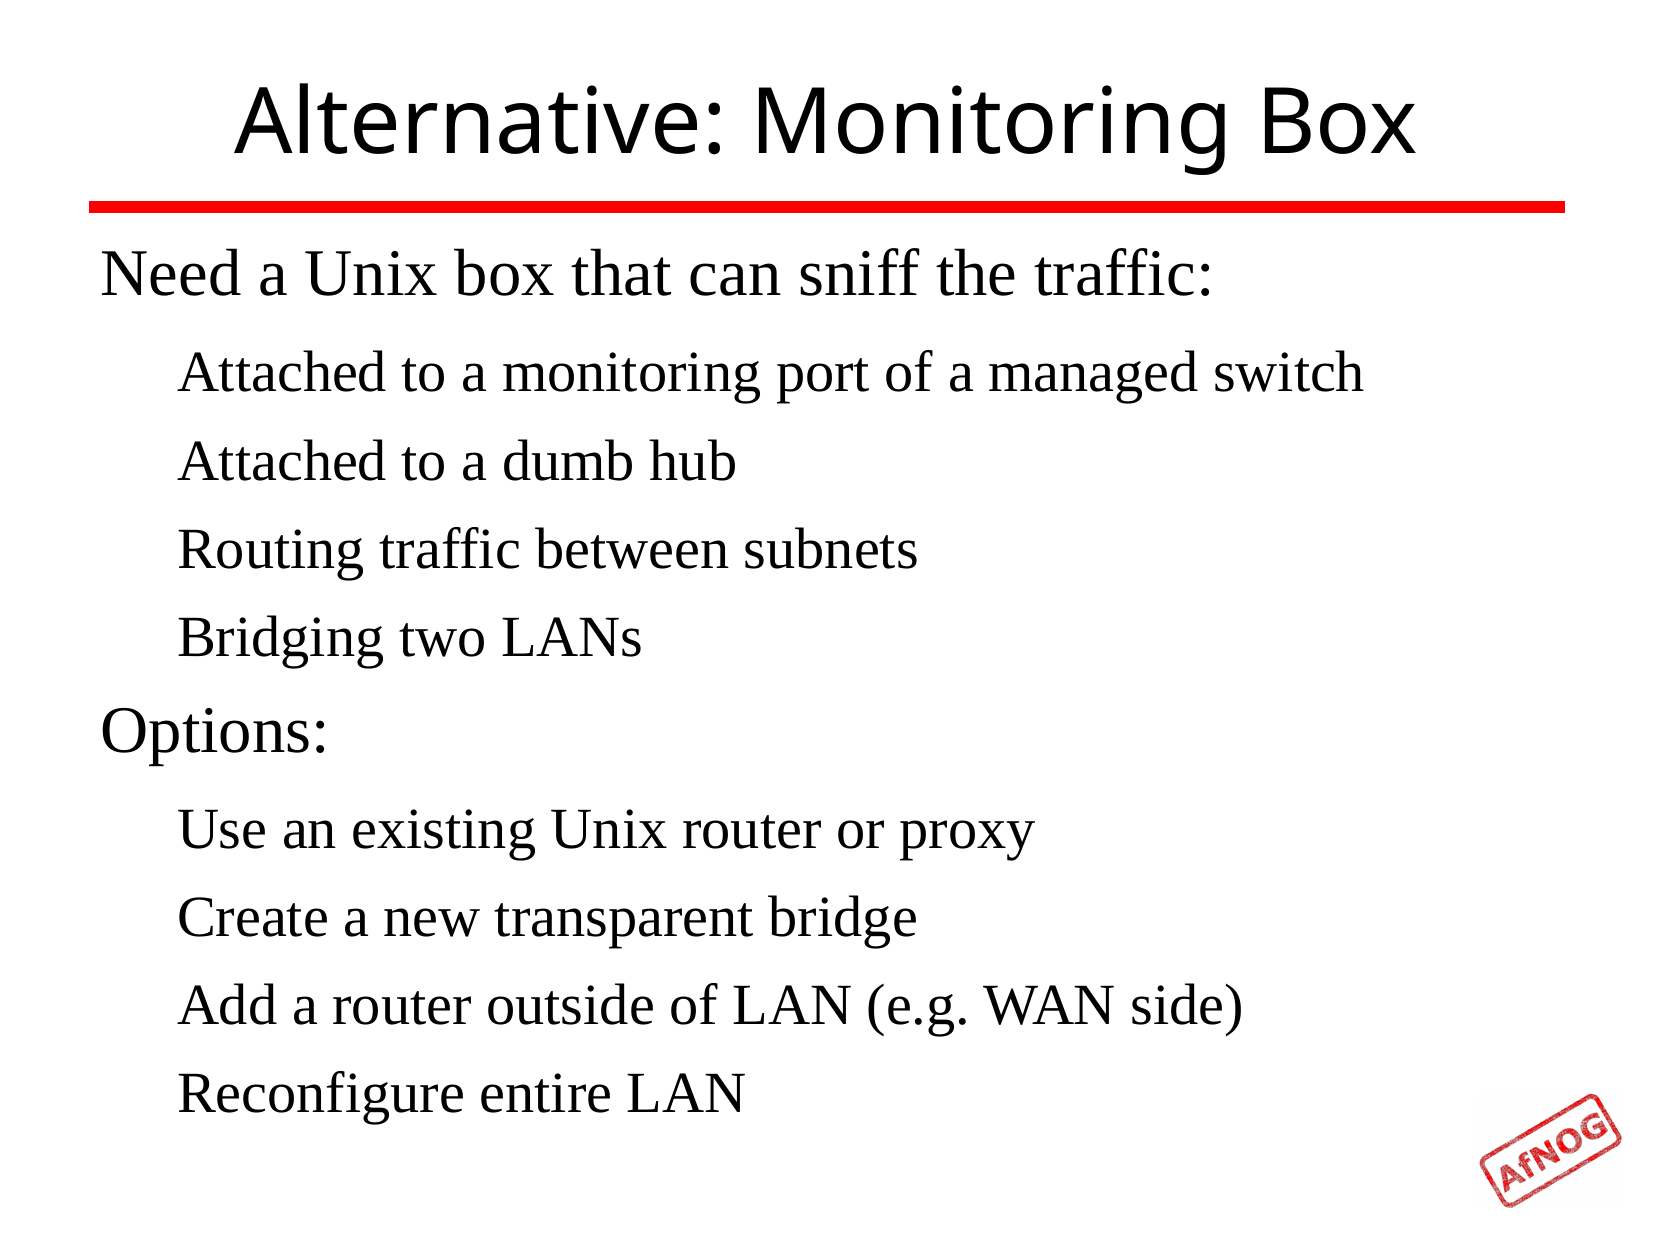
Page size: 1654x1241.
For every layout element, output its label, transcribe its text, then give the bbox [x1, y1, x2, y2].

title Alternative: Monitoring Box [88, 29, 1565, 207]
list Need a Unix box that can sniff the traffic: Attached to a monitoring port of a managed switch Attached to a dumb hub Routing traffic between subnets Bridging two LANs Options: Use an existing Unix router or proxy Create a new transparent bridge Add a router outside of LAN (e.g. WAN side) Reconfigure entire LAN [82, 236, 1571, 1126]
picture [1476, 1090, 1625, 1211]
